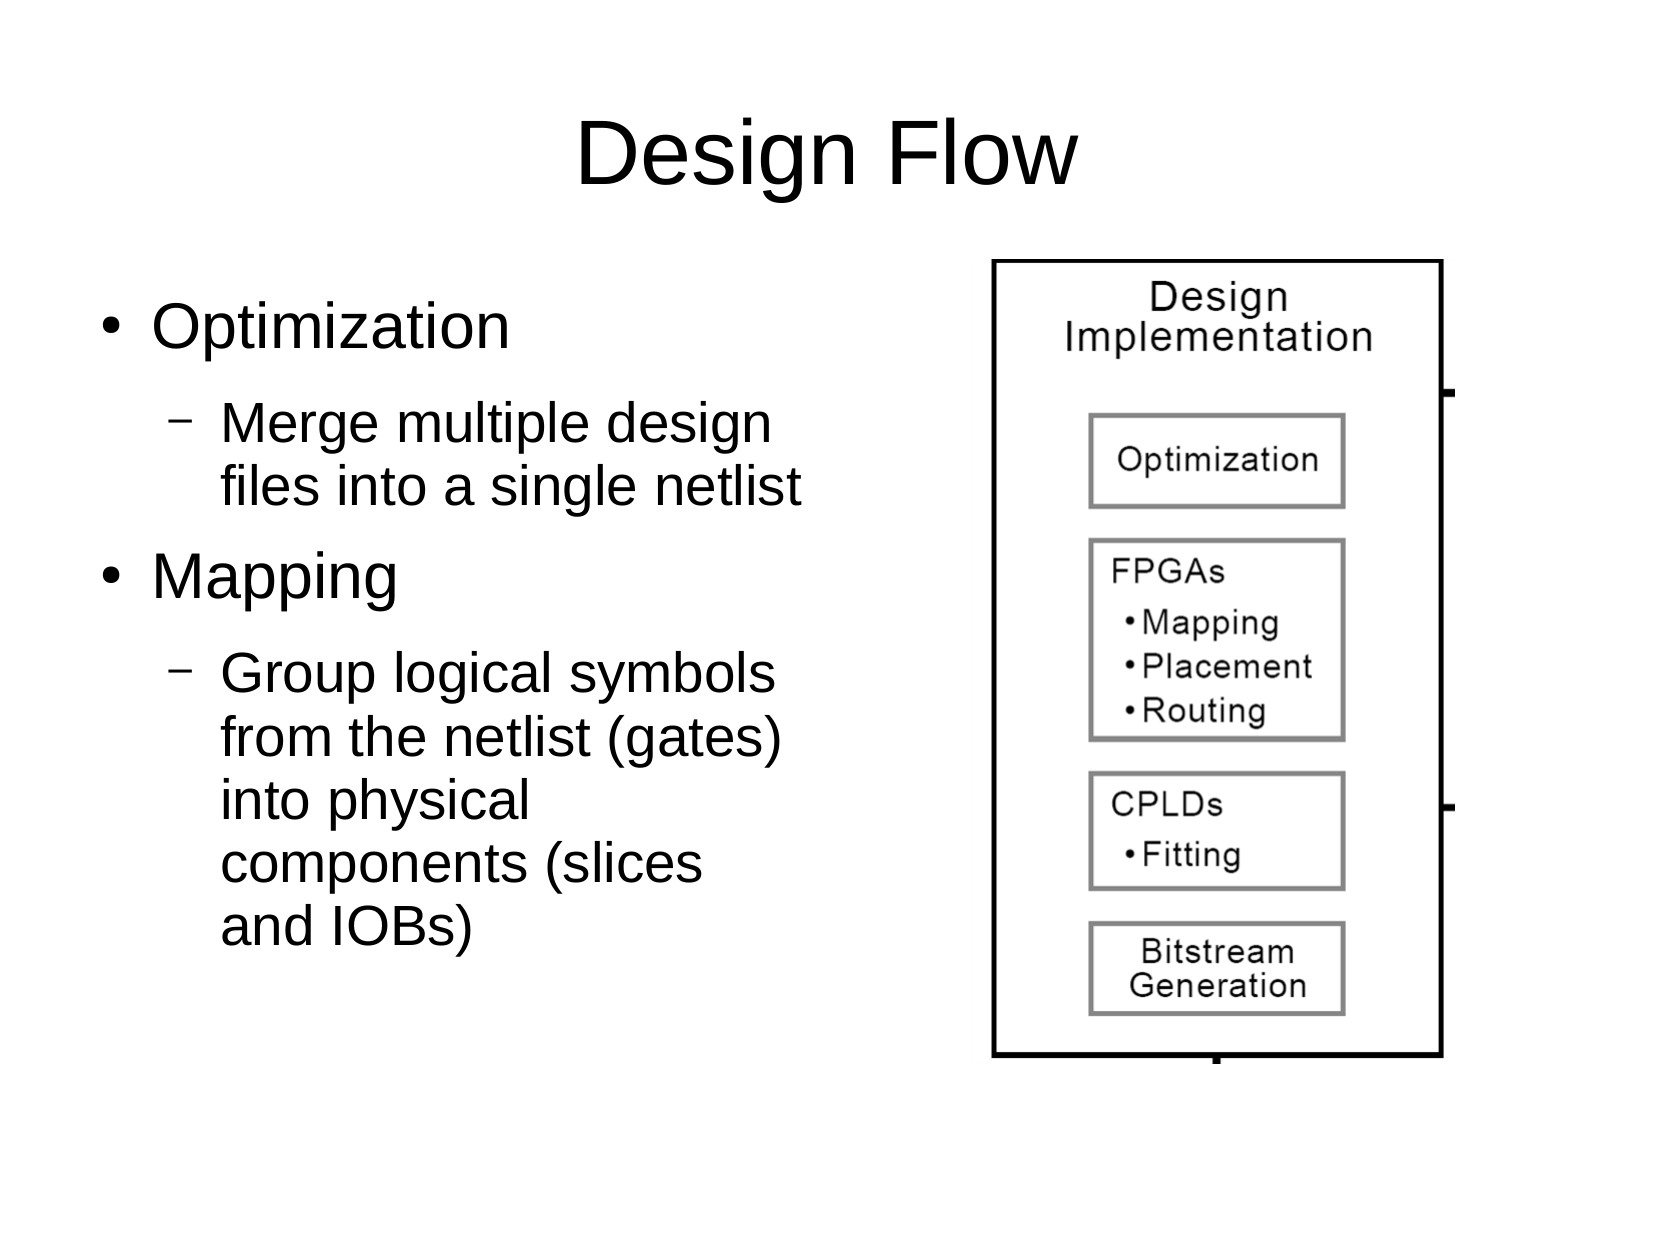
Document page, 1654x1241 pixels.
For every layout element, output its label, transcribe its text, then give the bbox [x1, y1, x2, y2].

list Optimization Merge multiple design files into a single netlist Mapping Group logical symbols from the netlist (gates) into physical components (slices and IOBs) [82, 290, 809, 1010]
title Design Flow [82, 49, 1571, 257]
picture [971, 258, 1456, 1066]
